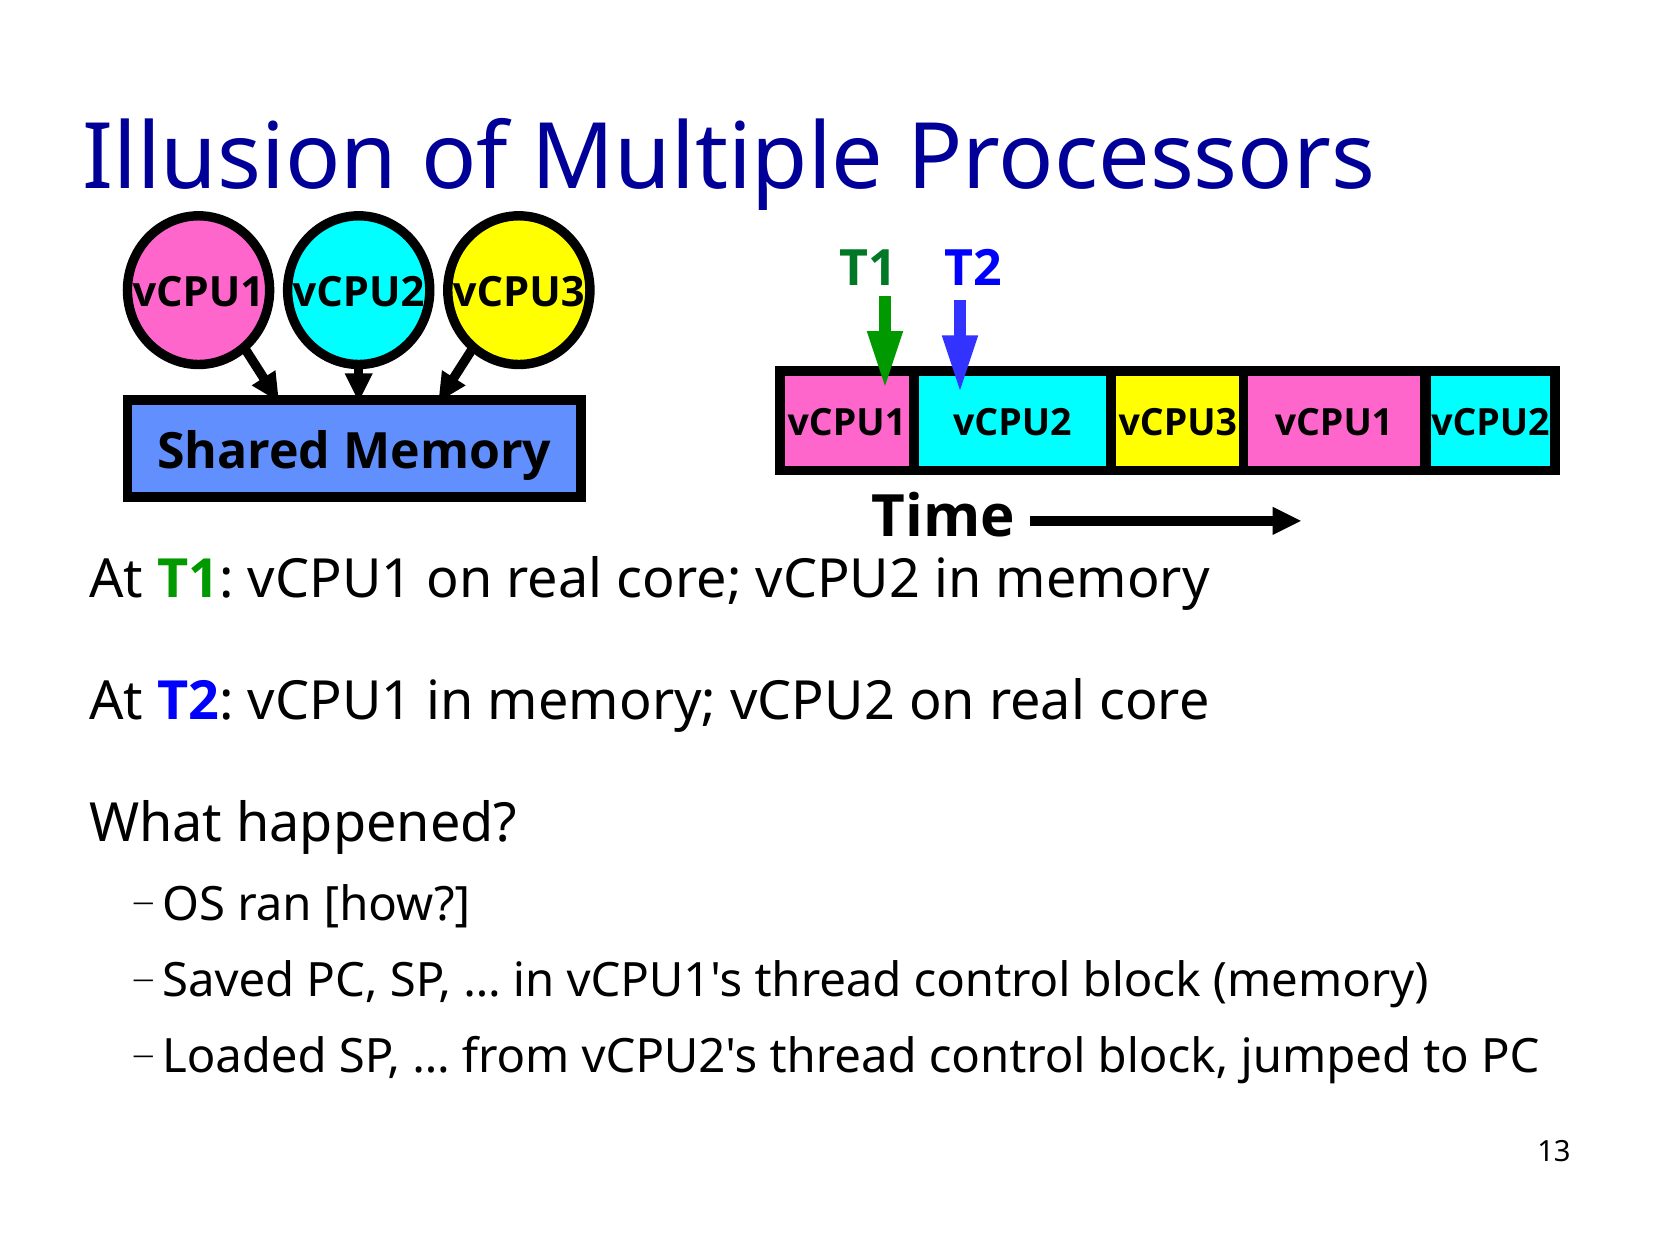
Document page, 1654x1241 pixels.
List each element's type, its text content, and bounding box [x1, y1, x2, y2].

text_box vCPU3 [447, 215, 590, 365]
text_box vCPU3 [1110, 370, 1243, 471]
text_box vCPU2 [913, 370, 1110, 471]
text_box vCPU1 [127, 215, 270, 365]
list At T1: vCPU1 on real core; vCPU2 in memory At T2: vCPU1 in memory; vCPU2 on real core What happened? OS ran [how?] Saved PC, SP, … in vCPU1's thread control block (memory) Loaded SP, … from vCPU2's thread control block, jumped to PC [60, 540, 1571, 1096]
text_box vCPU2 [287, 215, 430, 365]
text_box Time [856, 470, 1045, 540]
text_box T2 [930, 225, 1021, 301]
text_box vCPU1 [1243, 370, 1425, 471]
text_box Shared Memory [127, 400, 582, 497]
text_box T1 [825, 225, 916, 301]
text_box vCPU1 [779, 370, 913, 471]
title Illusion of Multiple Processors [82, 49, 1571, 257]
text_box vCPU2 [1426, 370, 1555, 471]
